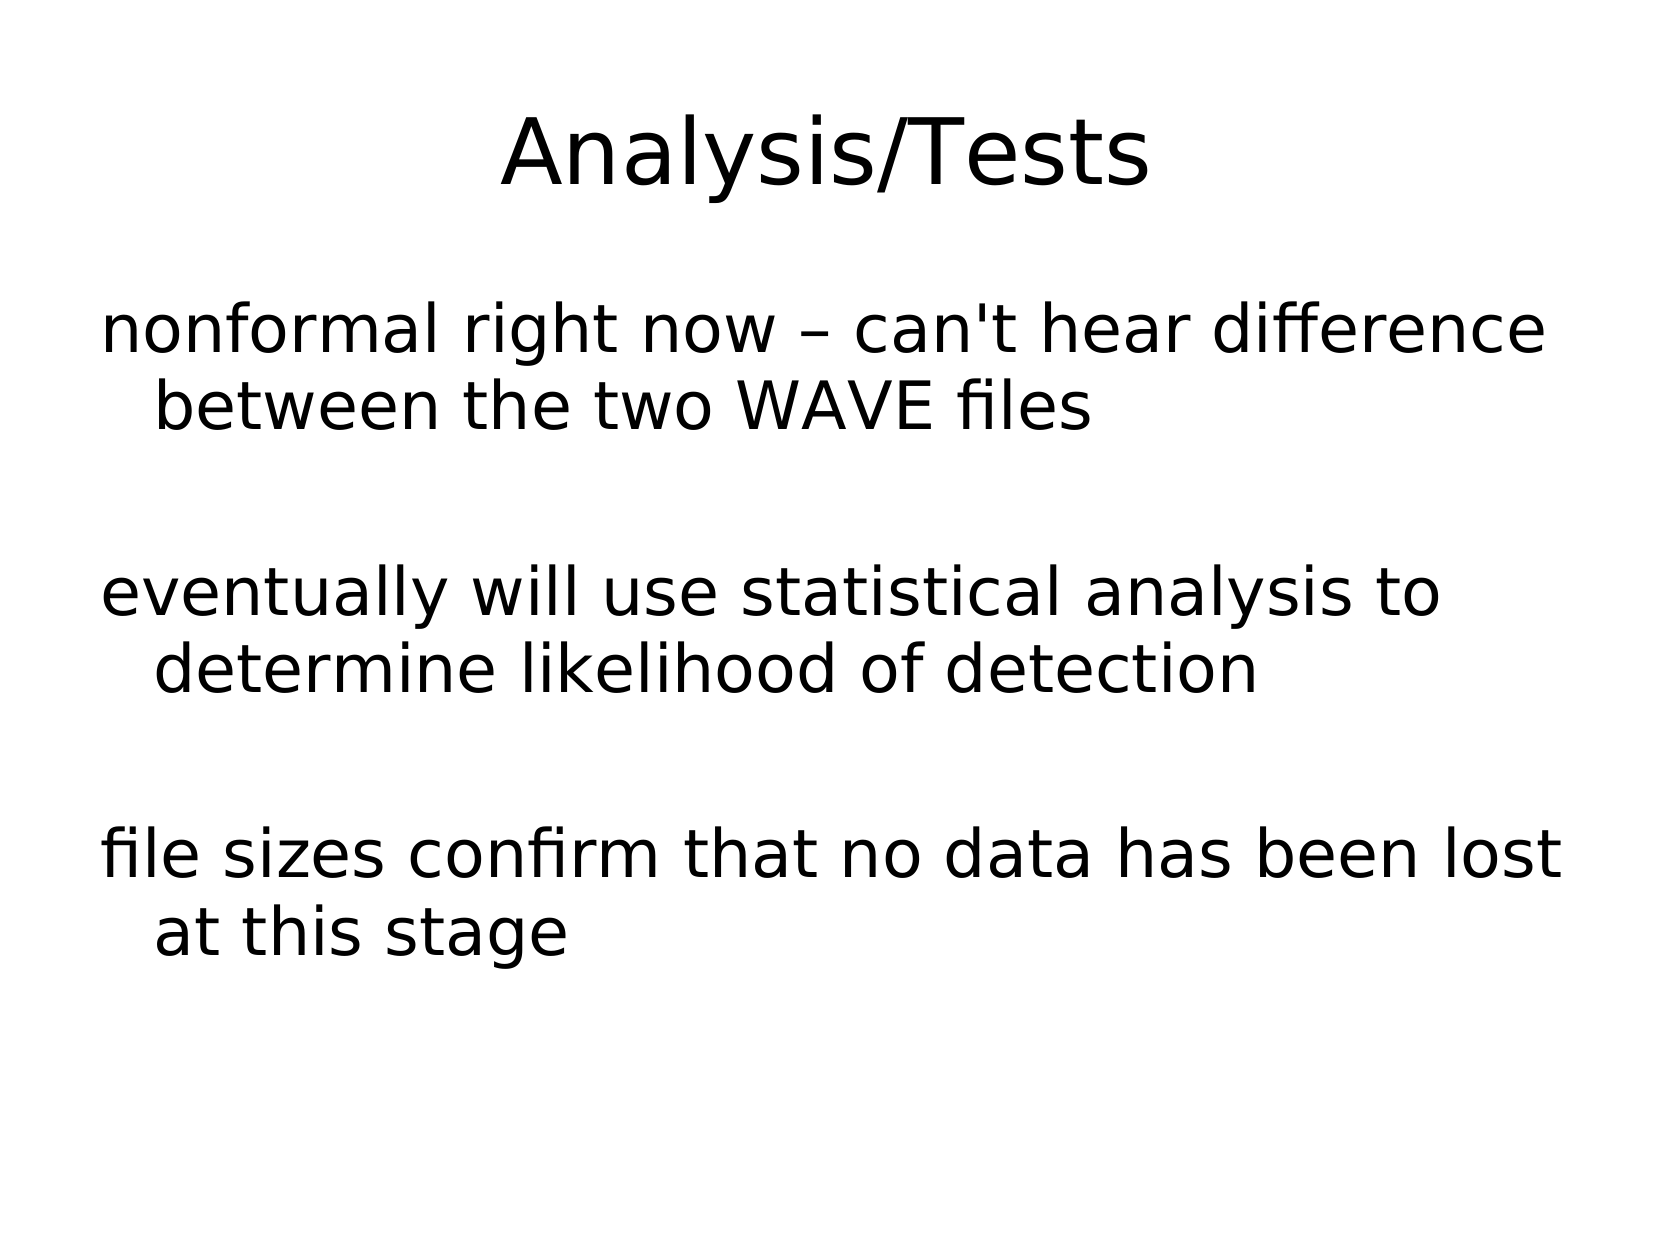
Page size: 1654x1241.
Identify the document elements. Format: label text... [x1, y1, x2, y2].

title Analysis/Tests [82, 49, 1571, 257]
list nonformal right now – can't hear difference between the two WAVE files eventually will use statistical analysis to determine likelihood of detection file sizes confirm that no data has been lost at this stage [82, 290, 1571, 1109]
